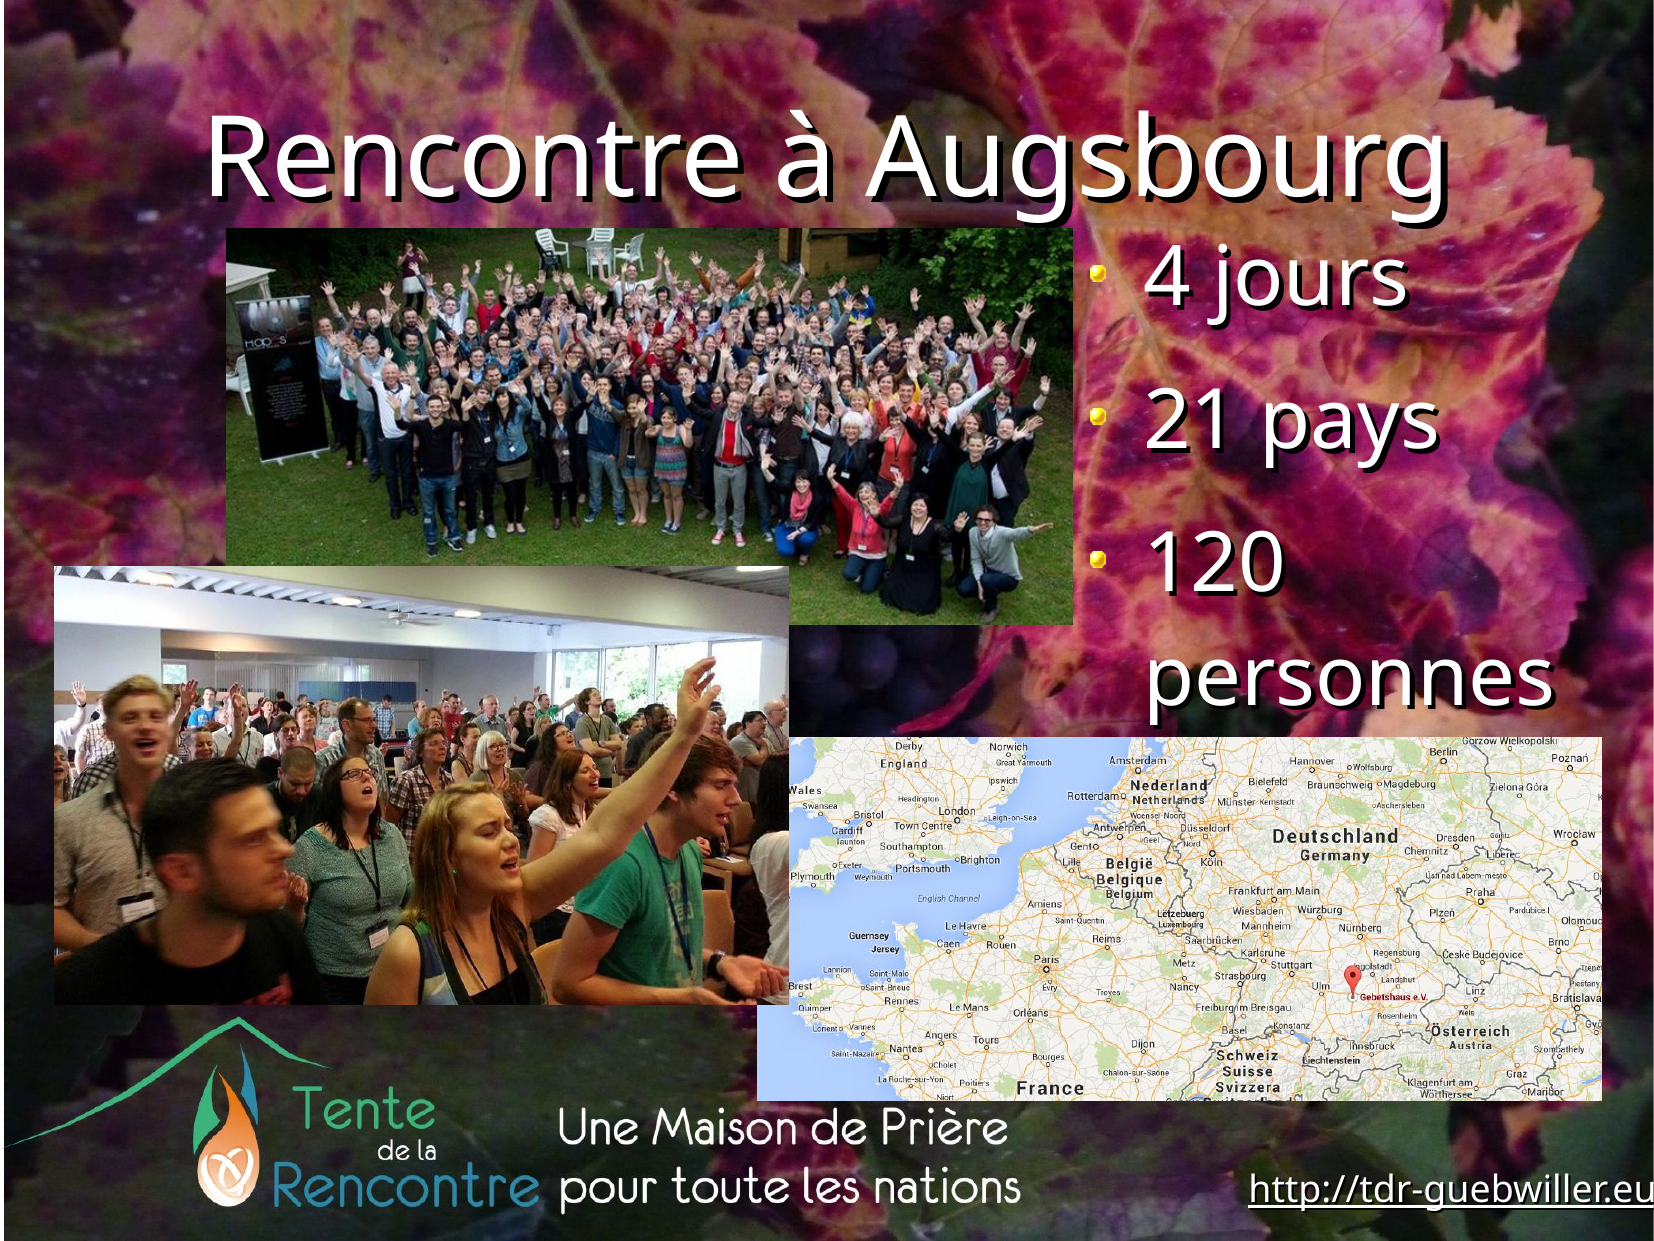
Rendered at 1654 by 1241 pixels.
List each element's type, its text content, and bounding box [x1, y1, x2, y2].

list 4 jours 21 pays 120 personnes 43 maisons de prière [1072, 216, 1607, 723]
picture [1430, 1186, 1440, 1200]
picture [0, 0, 1654, 1241]
title Rencontre à Augsbourg [82, 49, 1571, 257]
picture [1306, 1186, 1316, 1200]
